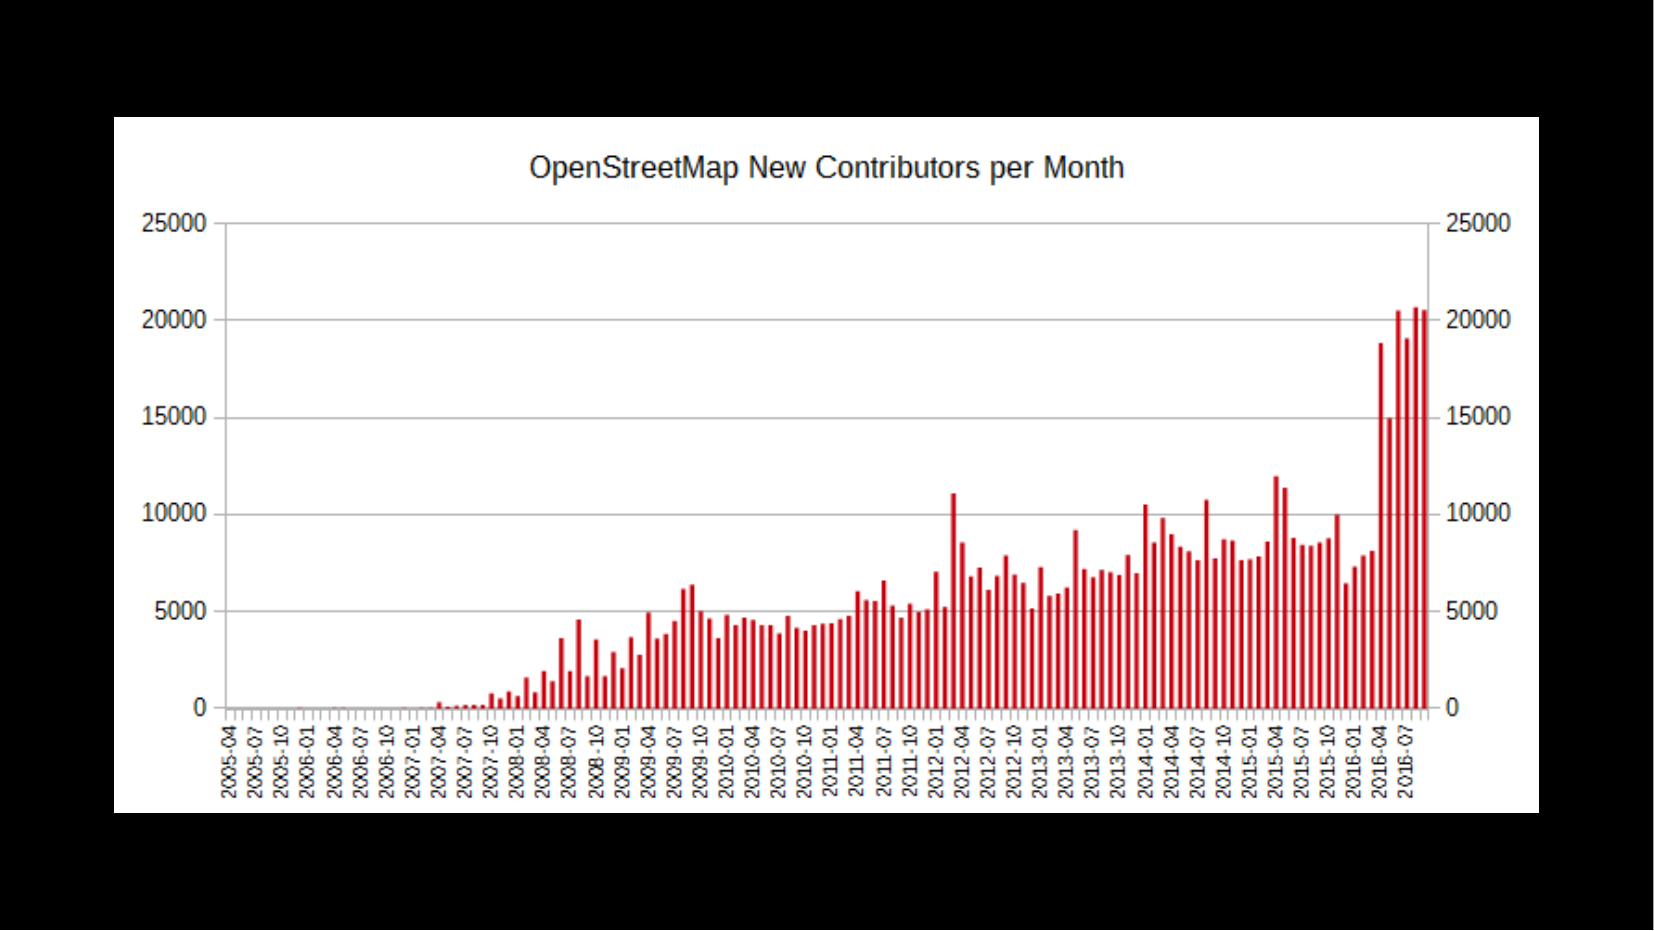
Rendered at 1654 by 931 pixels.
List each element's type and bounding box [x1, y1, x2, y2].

picture [114, 117, 1539, 813]
